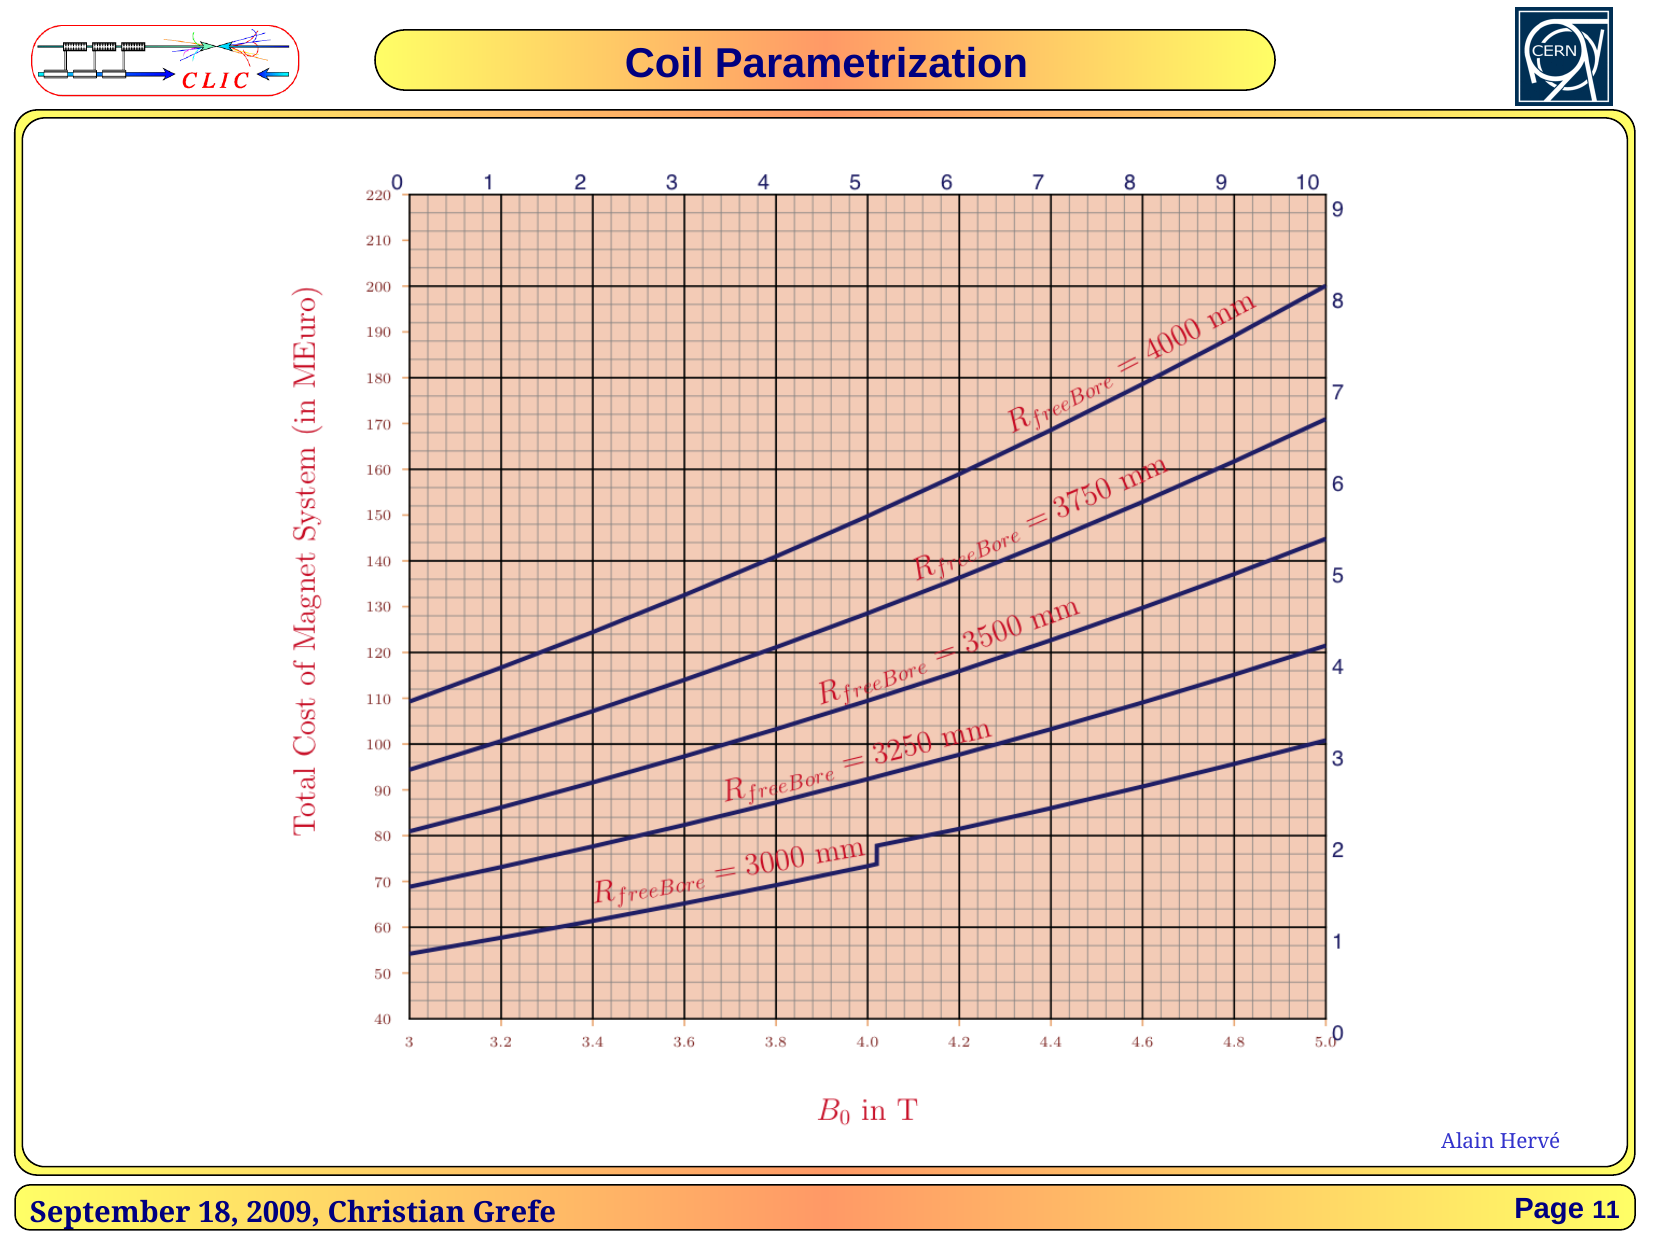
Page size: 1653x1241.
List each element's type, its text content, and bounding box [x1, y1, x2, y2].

picture [276, 170, 1402, 1149]
text_box Alain Hervé [1426, 1120, 1602, 1161]
title Coil Parametrization [376, 32, 1277, 96]
picture [1515, 7, 1613, 106]
picture [29, 22, 301, 98]
list [45, 145, 1605, 1140]
